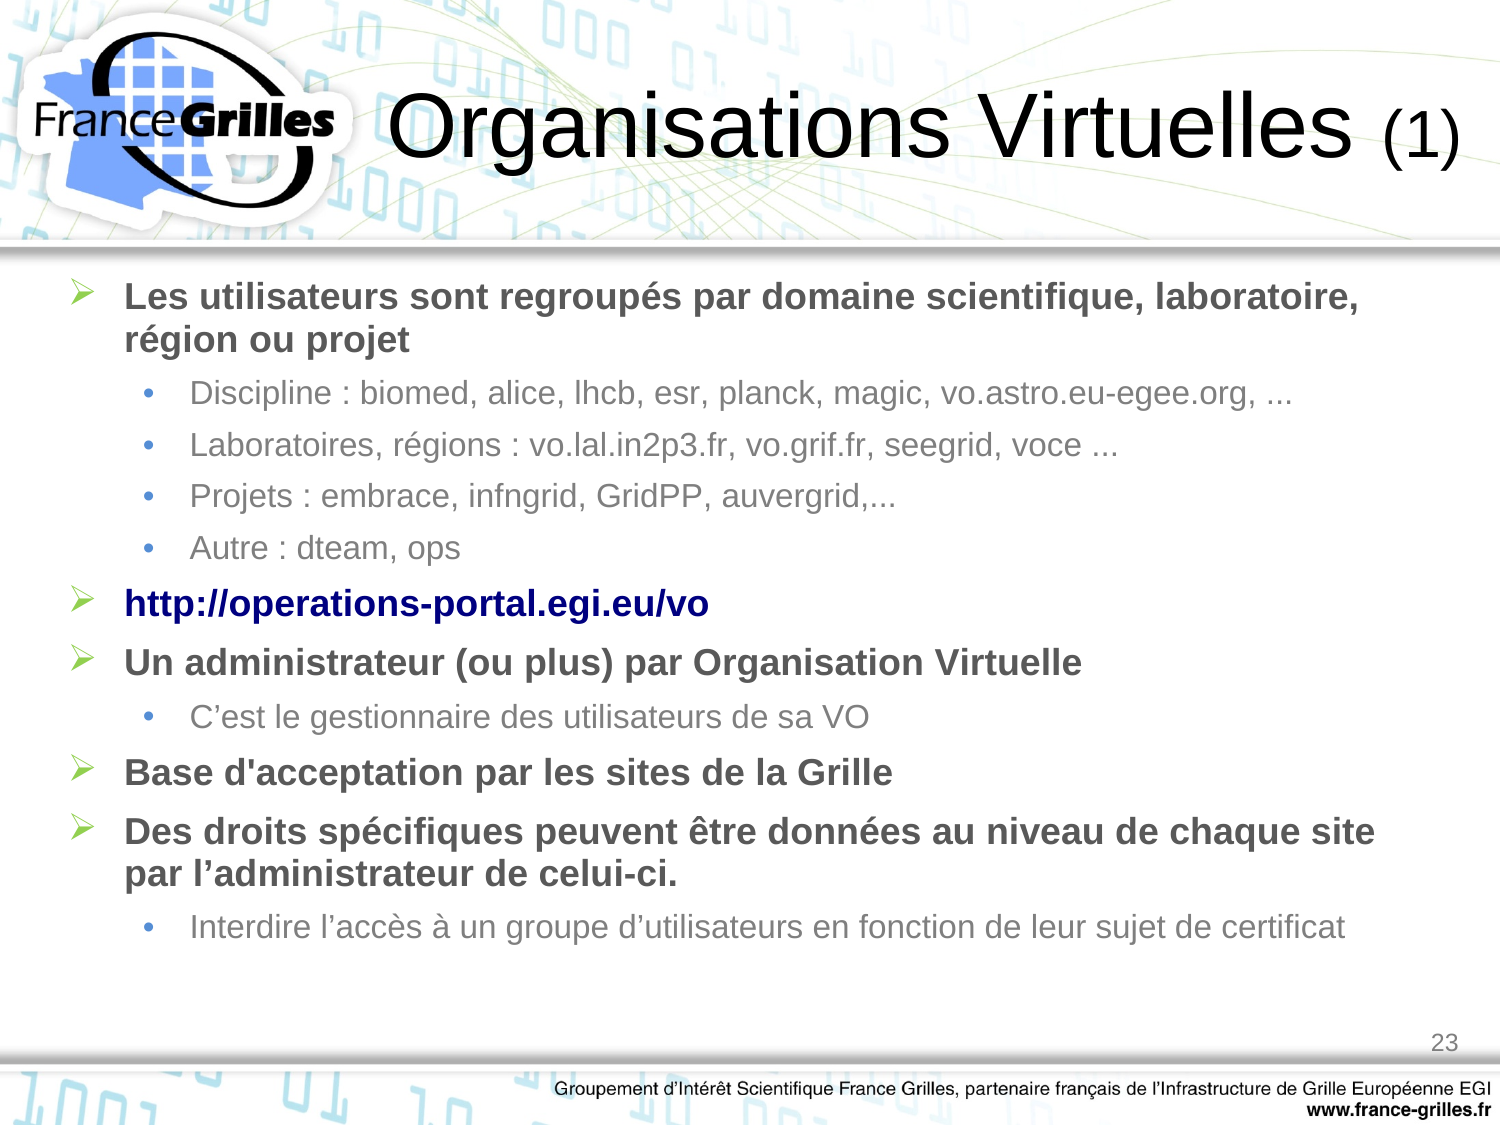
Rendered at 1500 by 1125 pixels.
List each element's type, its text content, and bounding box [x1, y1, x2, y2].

picture [0, 0, 1500, 1125]
list Les utilisateurs sont regroupés par domaine scientifique, laboratoire, région ou projet Discipline : biomed, alice, lhcb, esr, planck, magic, vo.astro.eu-egee.org, ... Laboratoires, régions : vo.lal.in2p3.fr, vo.grif.fr, seegrid, voce ... Projets : embrace, infngrid, GridPP, auvergrid,... Autre : dteam, ops http://operations-portal.egi.eu/vo Un administrateur (ou plus) par Organisation Virtuelle C’est le gestionnaire des utilisateurs de sa VO Base d'acceptation par les sites de la Grille Des droits spécifiques peuvent être données au niveau de chaque site par l’administrateur de celui-ci. Interdire l’accès à un groupe d’utilisateurs en fonction de leur sujet de certificat [53, 268, 1459, 1030]
title Organisations Virtuelles (1) [372, 7, 1500, 244]
